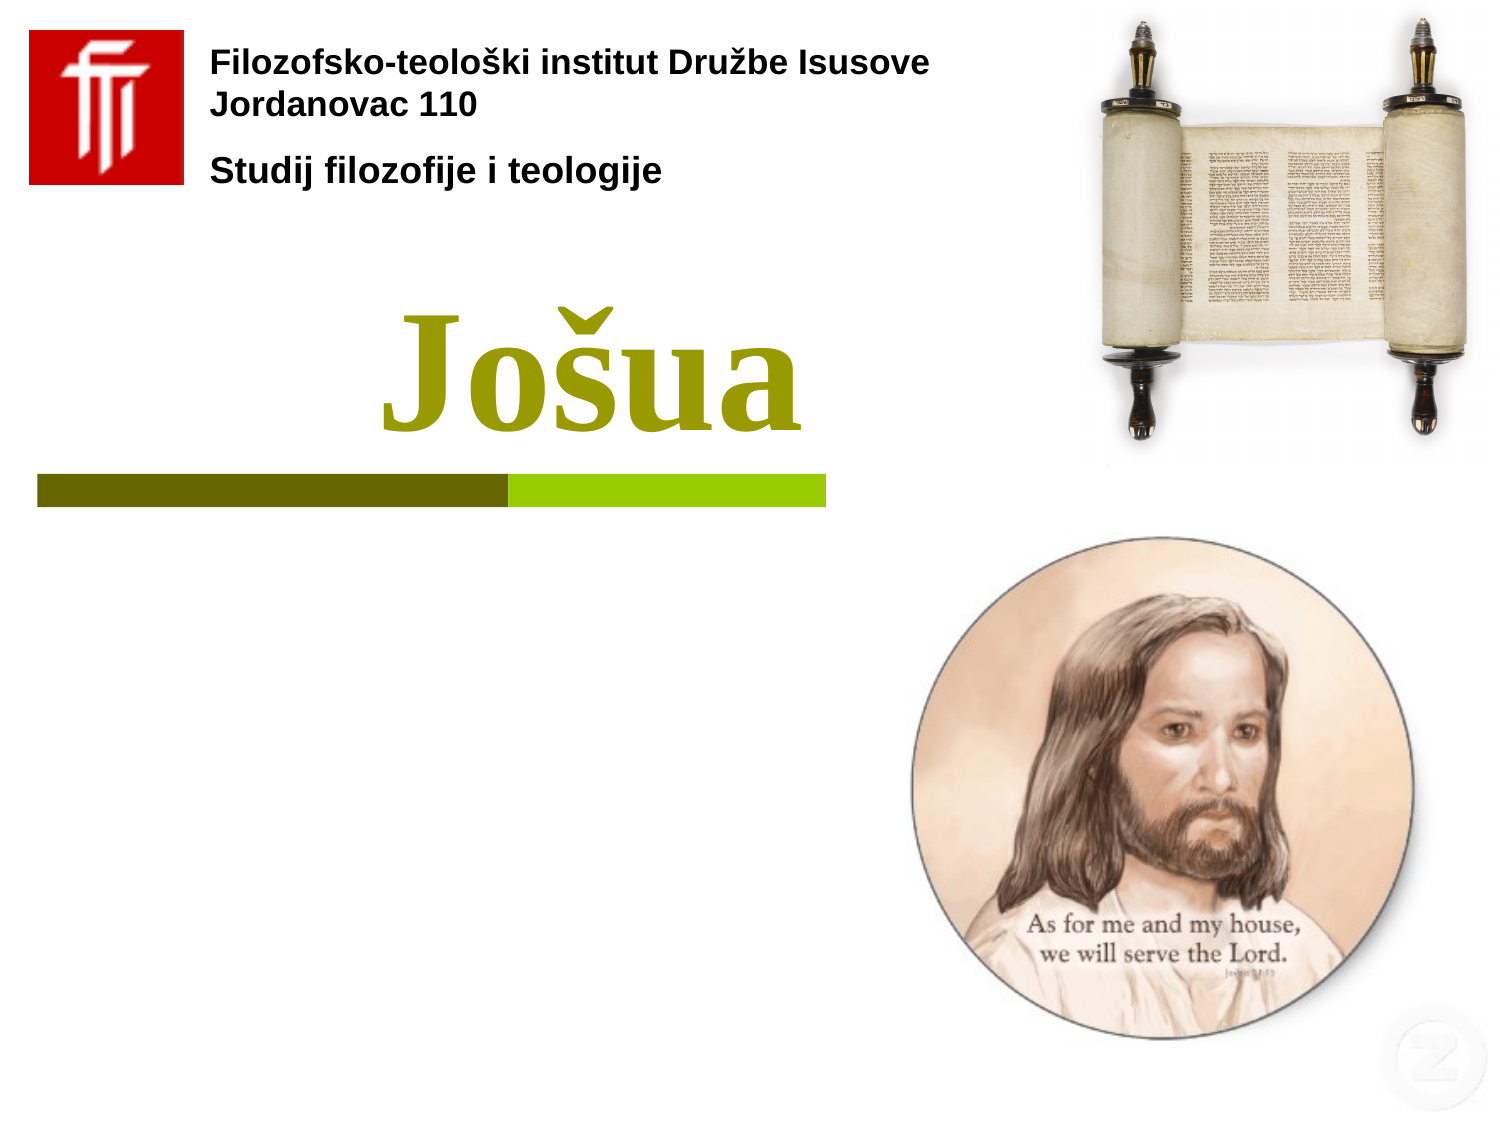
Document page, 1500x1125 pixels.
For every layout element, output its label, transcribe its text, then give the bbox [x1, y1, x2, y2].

picture [29, 30, 184, 185]
picture [826, 0, 1500, 1125]
text_box Filozofsko-teološki institut Družbe Isusove Jordanovac 110 Studij filozofije i teologije [194, 31, 963, 199]
title Jošua [123, 231, 1058, 473]
